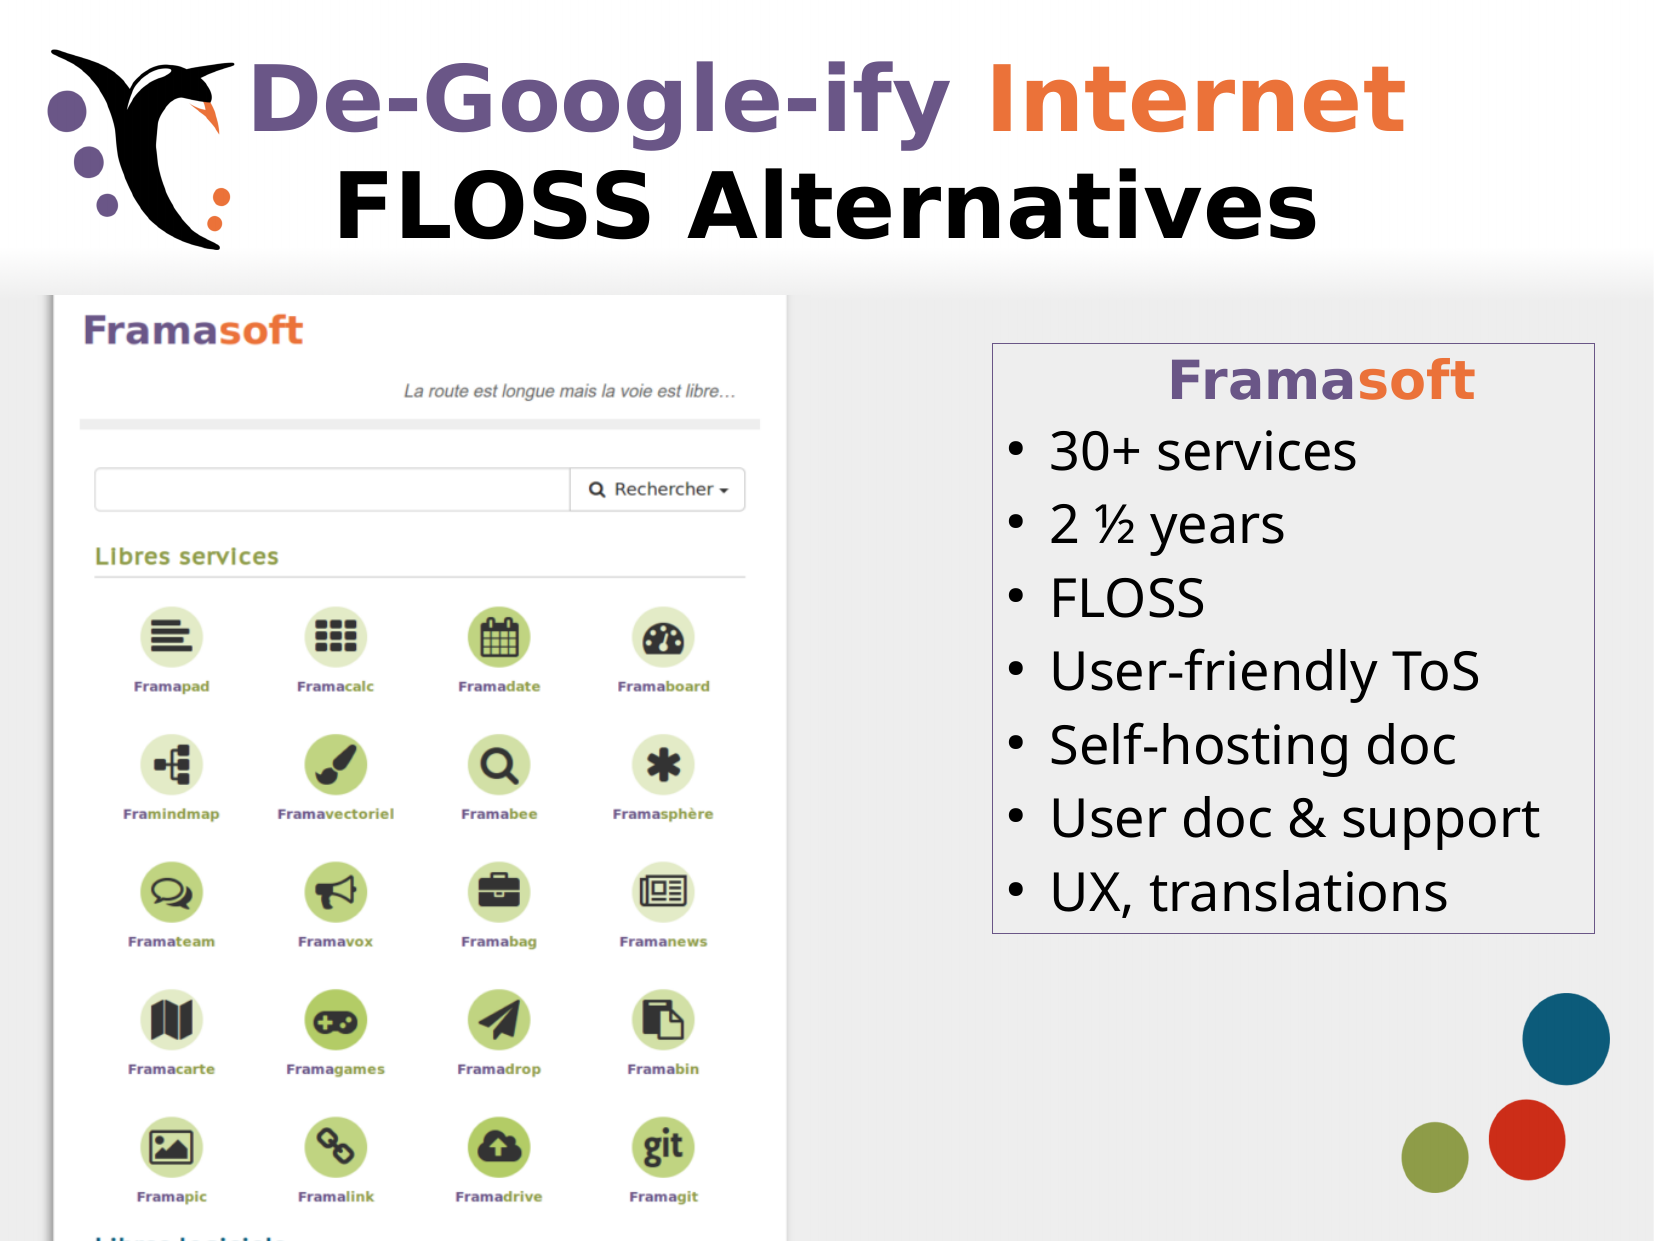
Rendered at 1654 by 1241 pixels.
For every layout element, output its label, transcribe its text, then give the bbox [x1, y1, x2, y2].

picture [0, 0, 1654, 1241]
title De-Google-ify Internet FLOSS Alternatives [82, 45, 1571, 261]
list Framasoft 30+ services 2 ½ years FLOSS User-friendly ToS Self-hosting doc User doc & support UX, translations [992, 343, 1595, 934]
